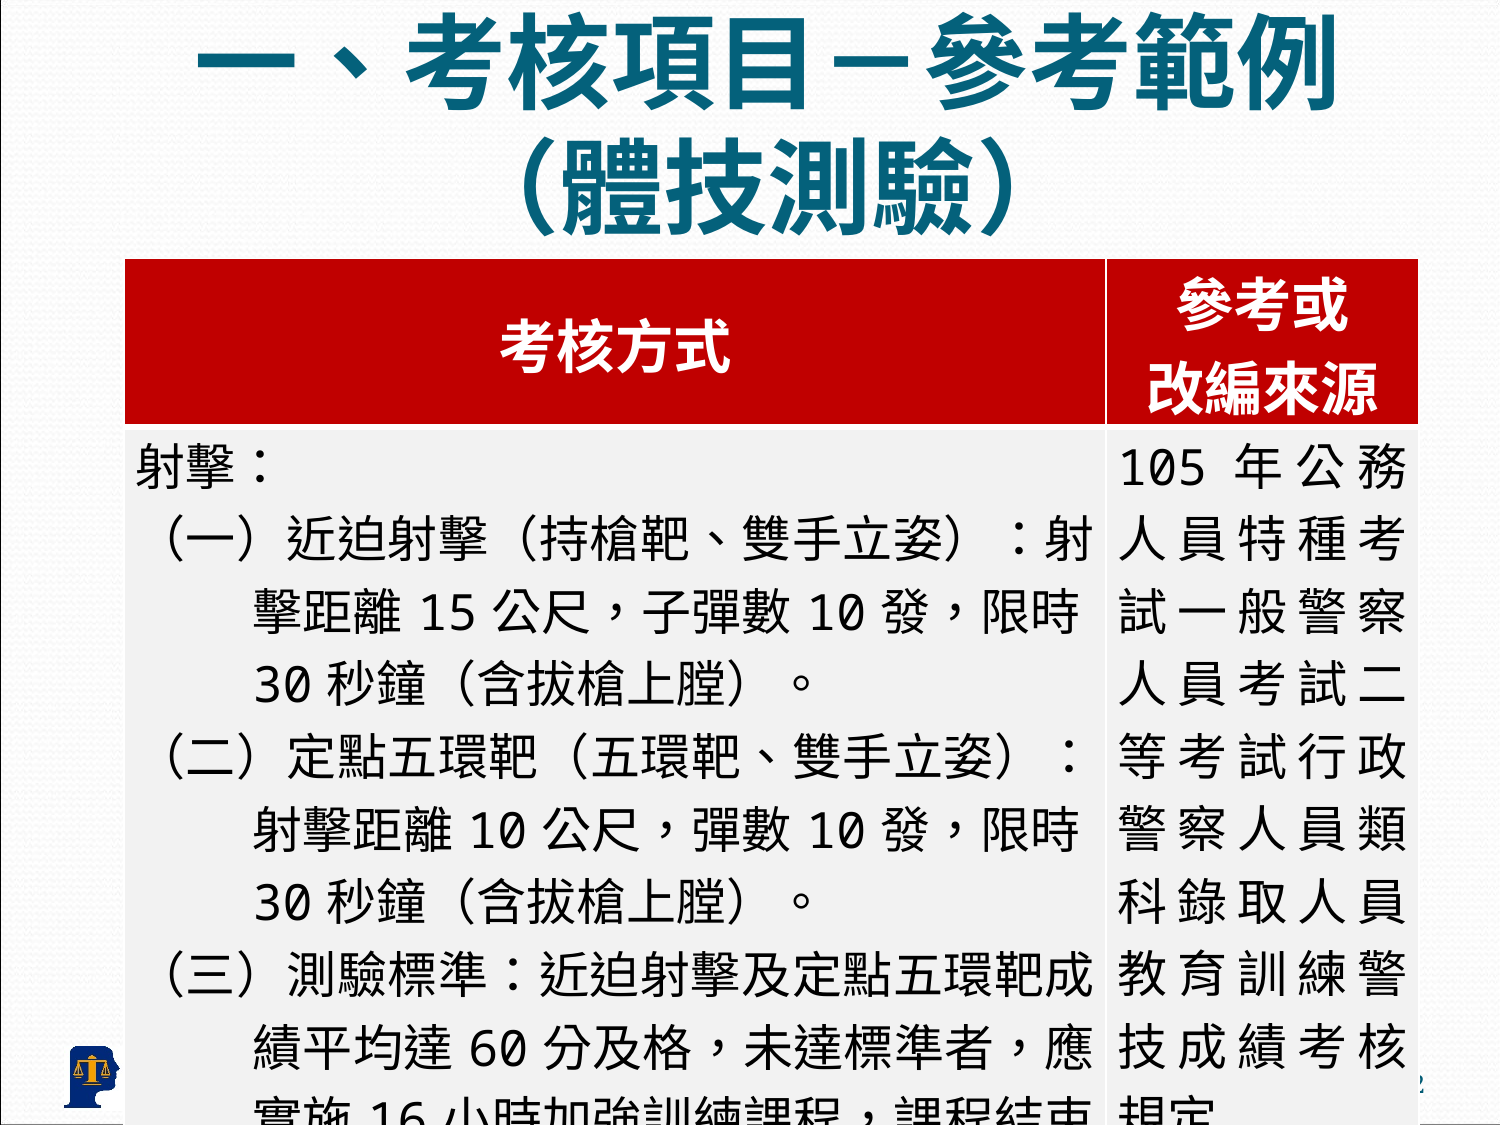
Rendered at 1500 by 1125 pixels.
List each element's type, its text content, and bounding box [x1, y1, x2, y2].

table_cell 射擊： （一）近迫射擊（持槍靶、雙手立姿）：射擊距離15公尺，子彈數10發，限時30秒鐘（含拔槍上膛）。 （二）定點五環靶（五環靶、雙手立姿）：射擊距離10公尺，彈數10發，限時30秒鐘（含拔槍上膛）。 （三）測驗標準：近迫射擊及定點五環靶成績平均達60分及格，未達標準者，應實施16小時加強訓練課程，課程結束後成績及格者核予60分。 [125, 430, 1105, 1125]
table_header 參考或 改編來源 [1107, 259, 1418, 424]
title 一、考核項目－參考範例 （體技測驗） [88, 172, 1447, 248]
table_header 考核方式 [125, 259, 1105, 424]
table_cell 105年公務人員特種考試一般警察人員考試二等考試行政警察人員類科錄取人員教育訓練警技成績考核規定 [1107, 430, 1418, 1125]
picture [0, 0, 1500, 1125]
slide_number <編號> [1420, 1042, 1425, 1103]
